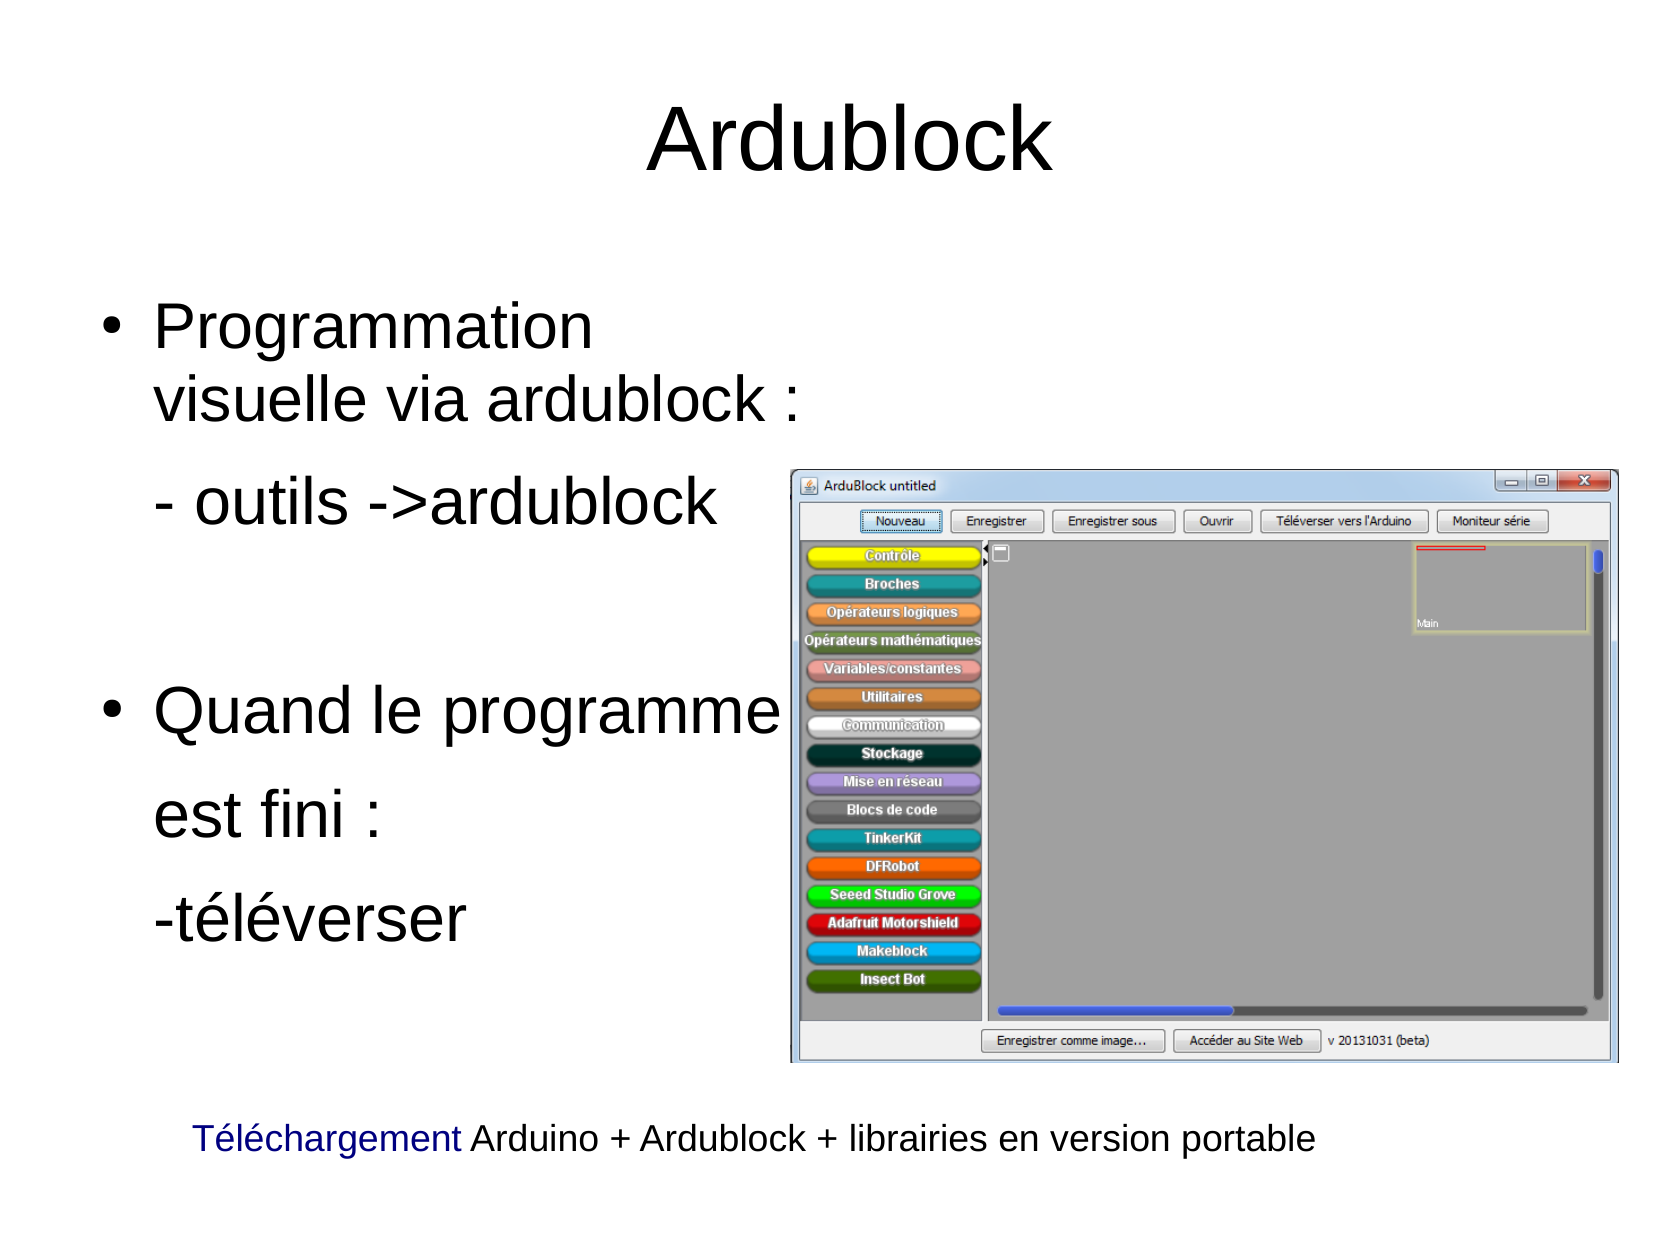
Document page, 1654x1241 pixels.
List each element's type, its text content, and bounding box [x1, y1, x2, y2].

list Programmation visuelle via ardublock : - outils ->ardublock Quand le programme est fini : -téléverser [82, 290, 809, 1010]
title Ardublock [106, 35, 1595, 243]
text_box Téléchargement Arduino + Ardublock + librairies en version portable [177, 1110, 1430, 1168]
picture [790, 469, 1619, 1063]
